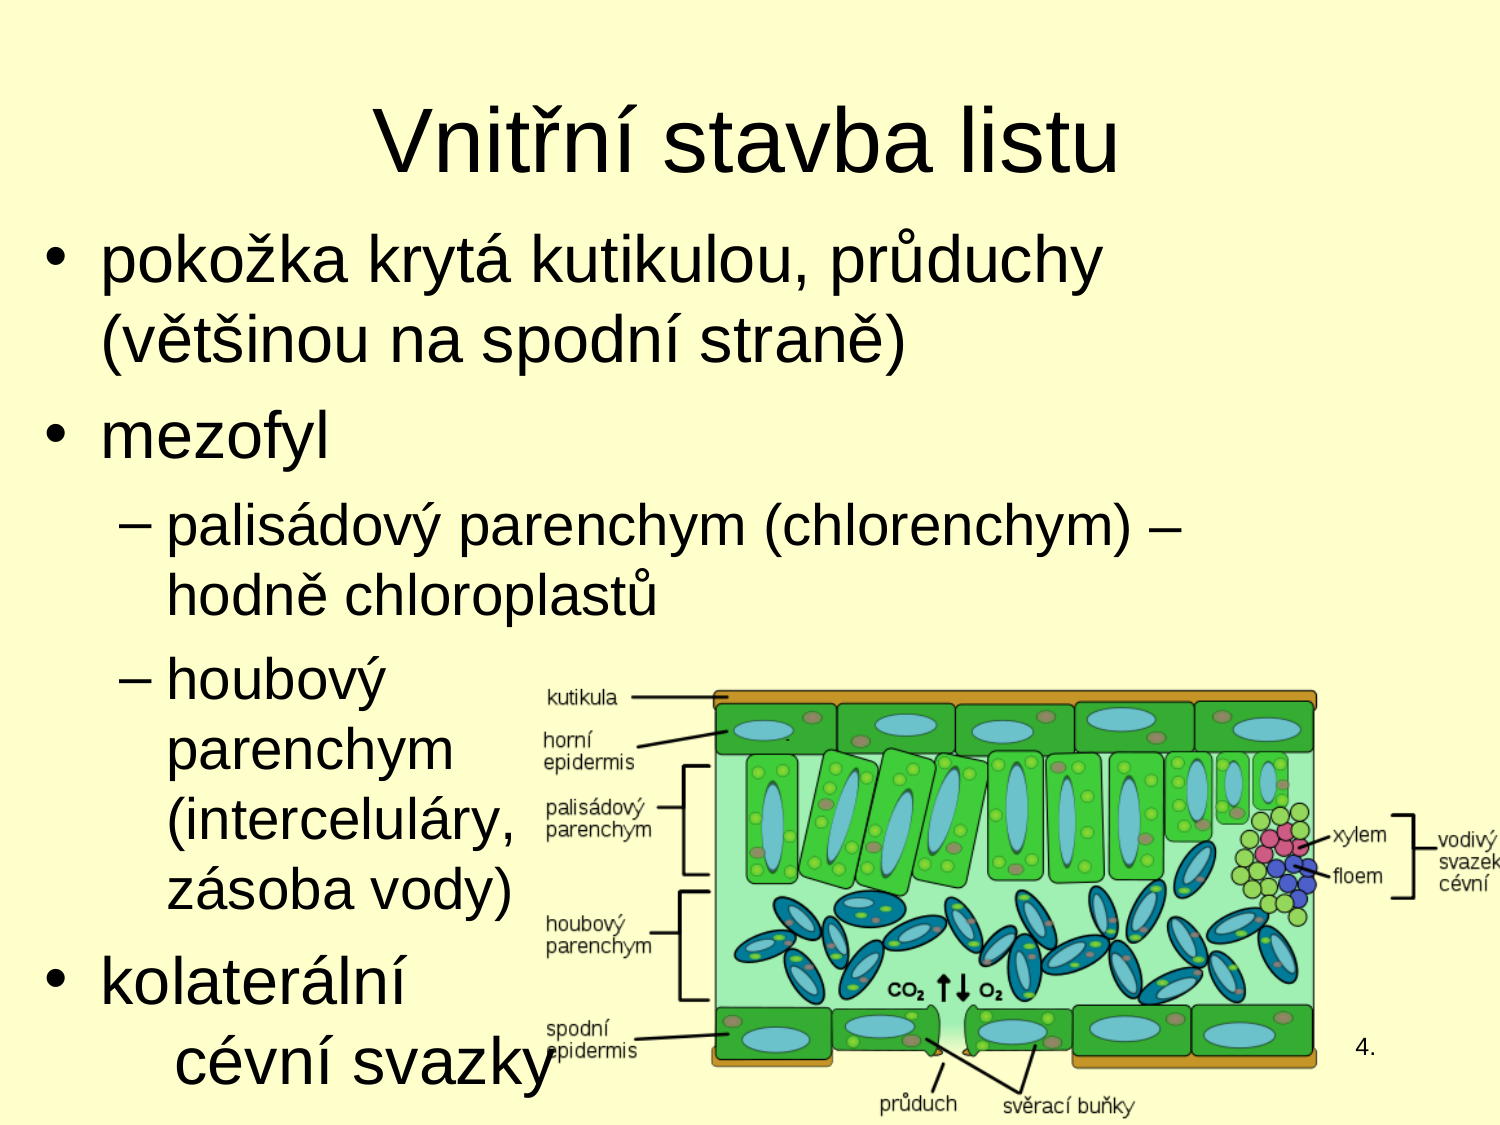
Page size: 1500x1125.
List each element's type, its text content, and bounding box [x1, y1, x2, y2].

picture [537, 680, 1500, 1125]
text_box 4. [1340, 1023, 1436, 1069]
list pokožka krytá kutikulou, průduchy (většinou na spodní straně) mezofyl palisádový parenchym (chlorenchym) – hodně chloroplastů houbový parenchym (interceluláry, zásoba vody) kolaterální cévní svazky [29, 208, 1305, 1106]
title Vnitřní stavba listu [78, 46, 1417, 225]
